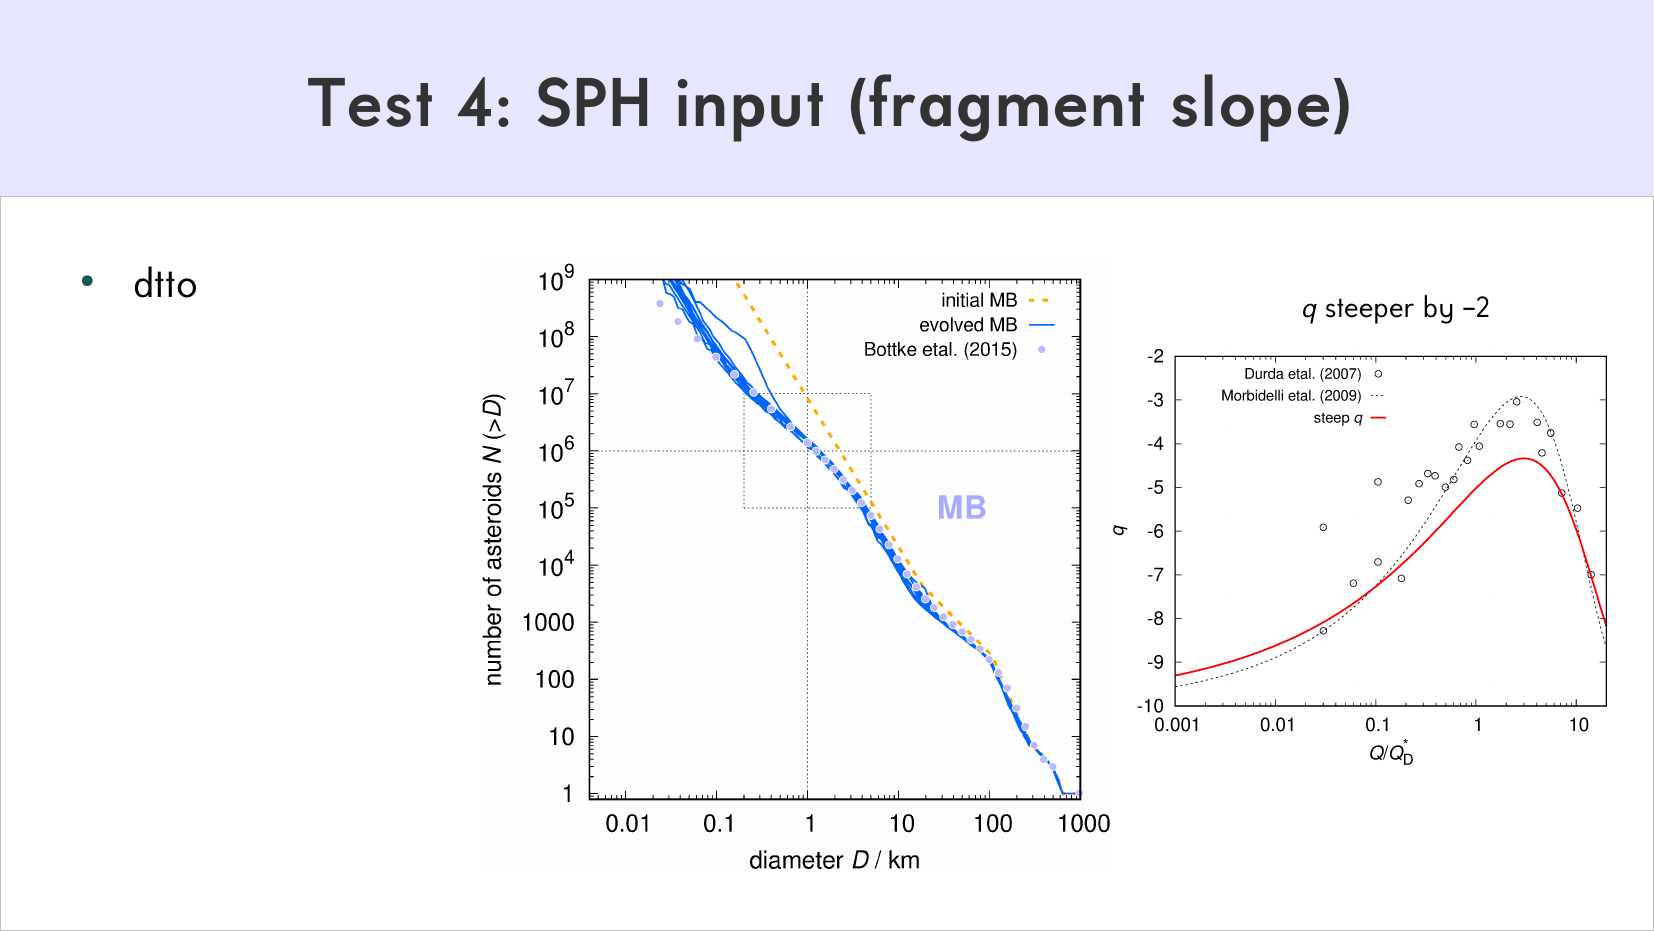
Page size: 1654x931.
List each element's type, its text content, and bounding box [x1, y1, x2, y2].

list dtto [62, 258, 466, 798]
title Test 4: SPH input (fragment slope) [124, 23, 1537, 179]
text_box q steeper by −2 [1285, 282, 1506, 332]
picture [480, 262, 1620, 872]
